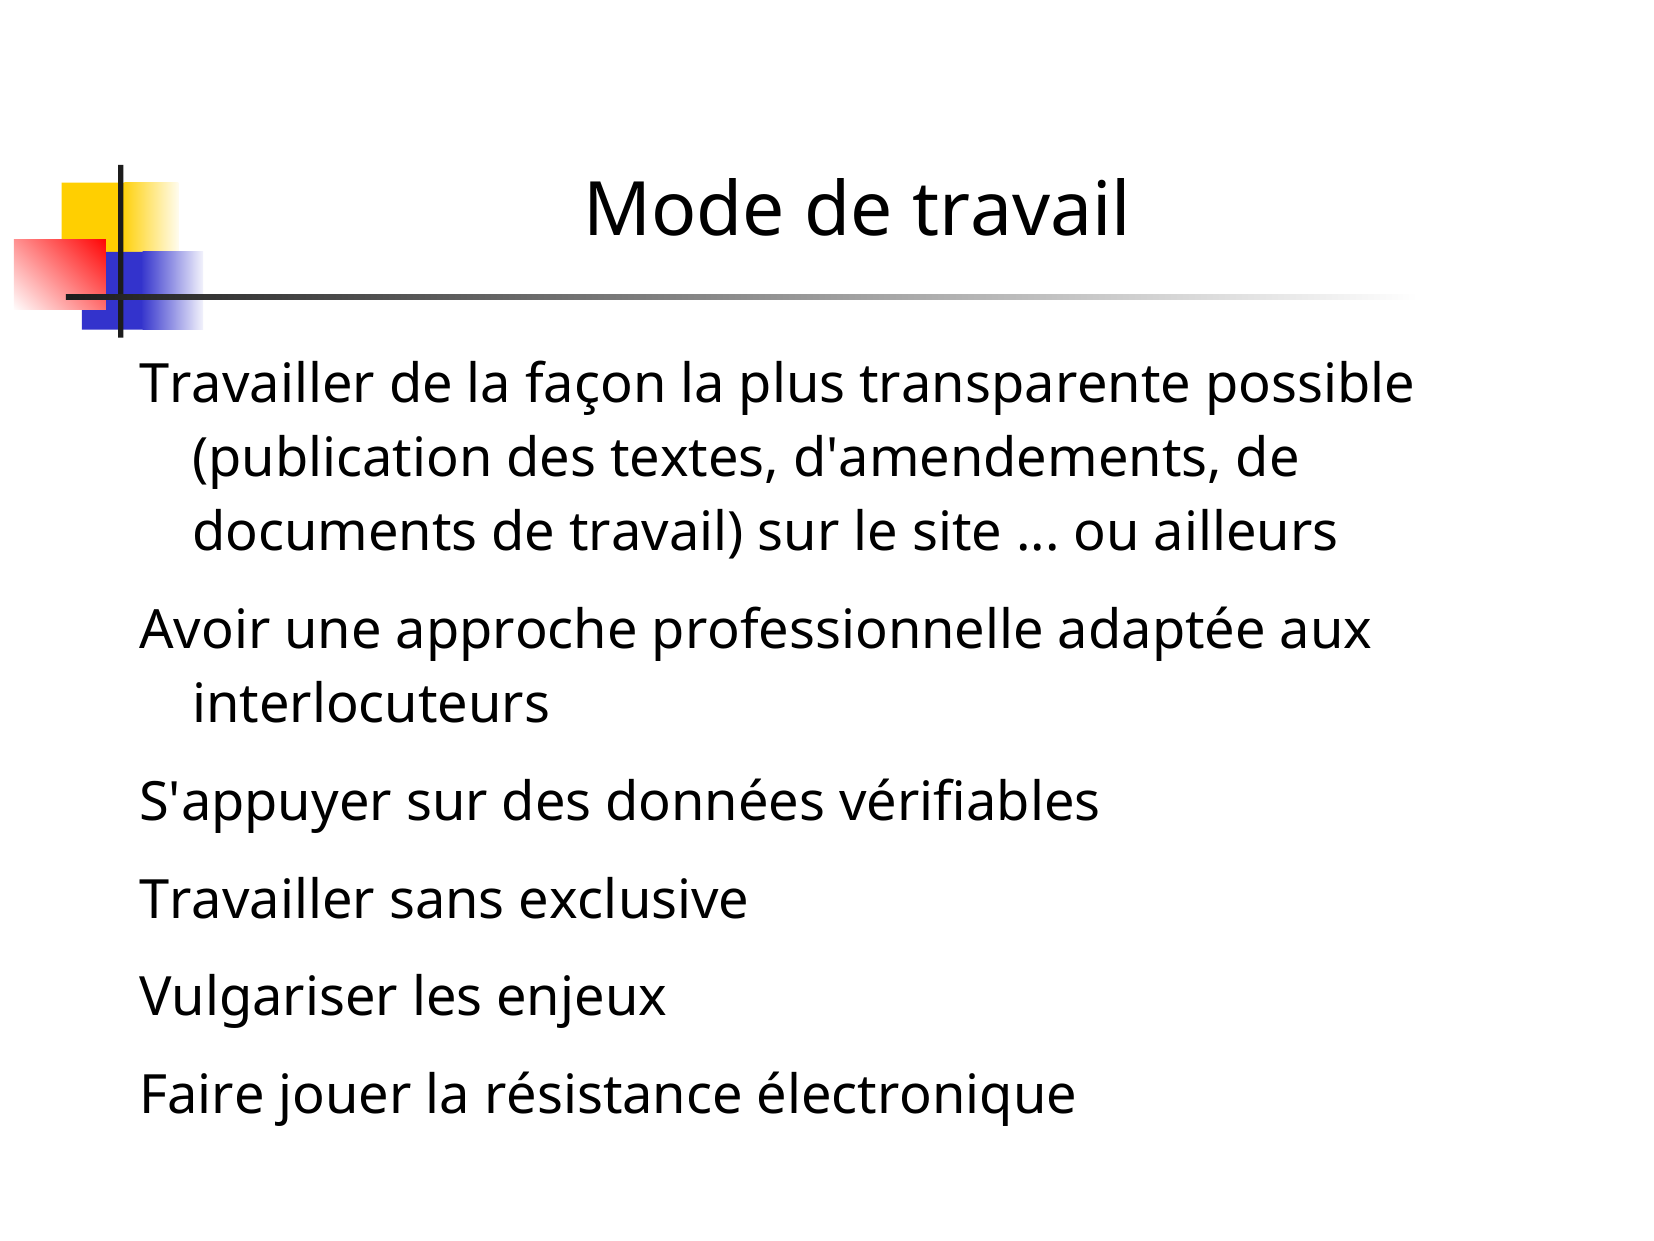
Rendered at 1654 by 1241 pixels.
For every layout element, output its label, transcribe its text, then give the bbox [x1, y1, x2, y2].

list Travailler de la façon la plus transparente possible (publication des textes, d'amendements, de documents de travail) sur le site ... ou ailleurs Avoir une approche professionnelle adaptée aux interlocuteurs S'appuyer sur des données vérifiables Travailler sans exclusive Vulgariser les enjeux Faire jouer la résistance électronique [121, 344, 1534, 1125]
title Mode de travail [121, 110, 1534, 303]
